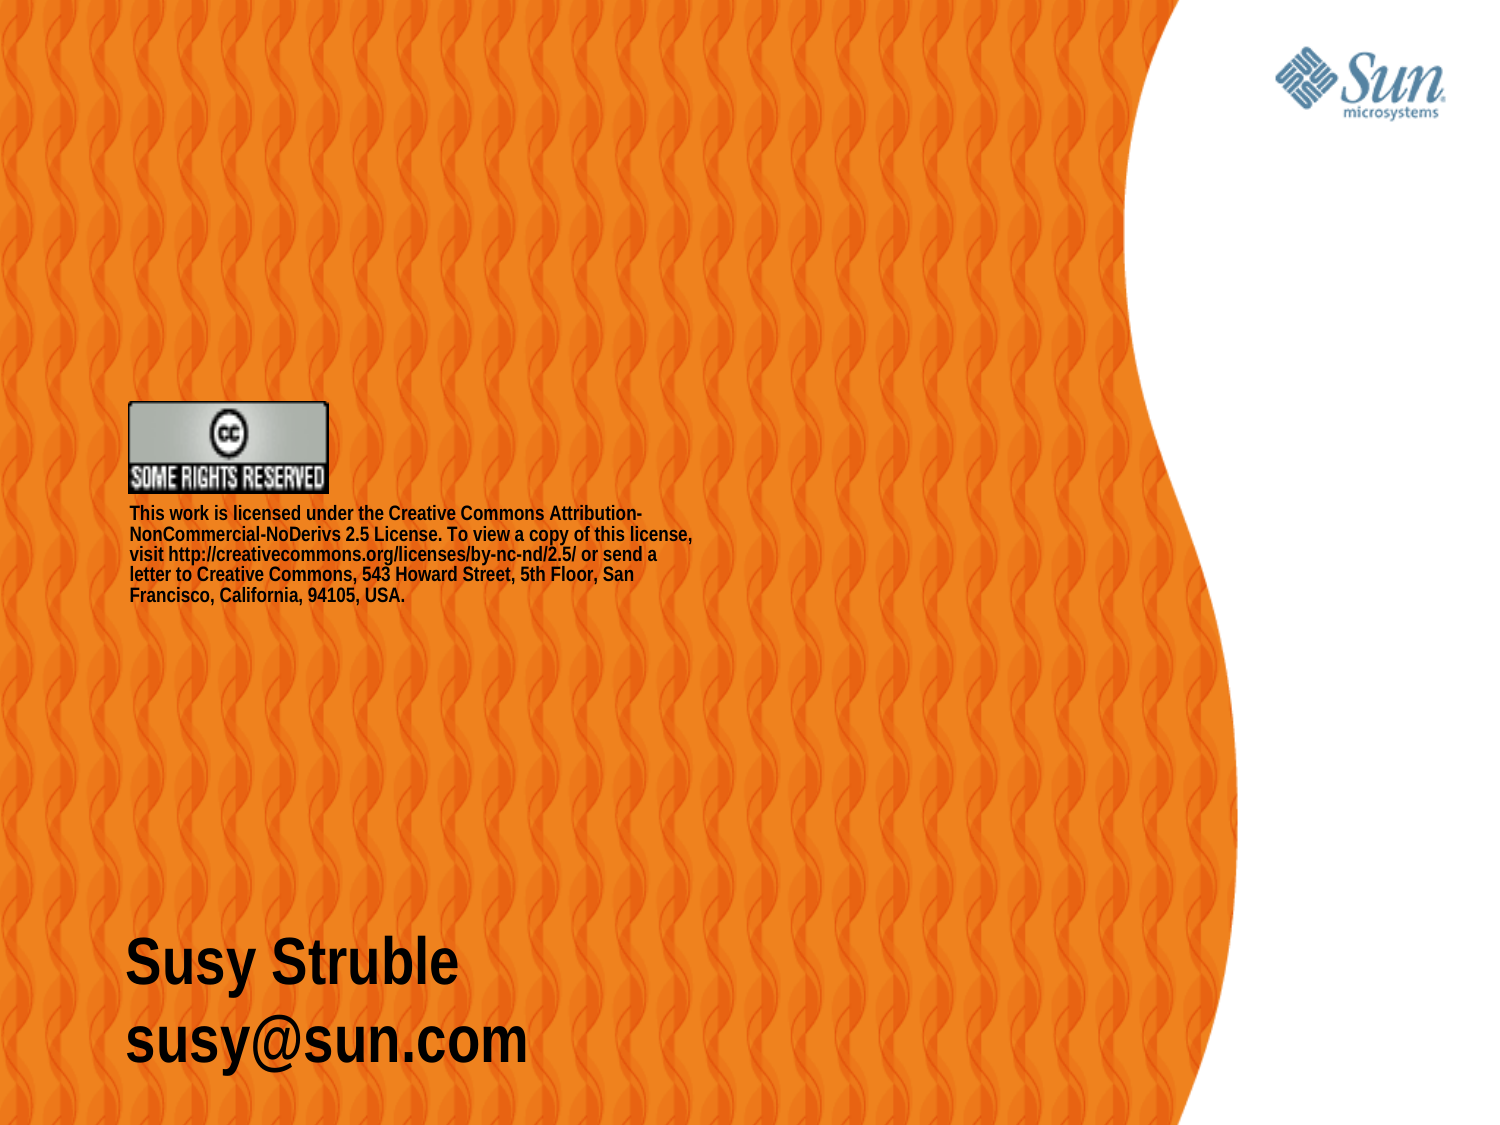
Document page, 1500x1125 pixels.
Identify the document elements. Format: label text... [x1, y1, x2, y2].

text_box This work is licensed under the Creative Commons Attribution-NonCommercial-NoDerivs 2.5 License. To view a copy of this license, visit http://creativecommons.org/licenses/by-nc-nd/2.5/ or send a letter to Creative Commons, 543 Howard Street, 5th Floor, San Francisco, California, 94105, USA. [129, 504, 700, 721]
picture [0, 0, 1500, 1125]
list Susy Struble susy@sun.com [90, 766, 1080, 1125]
